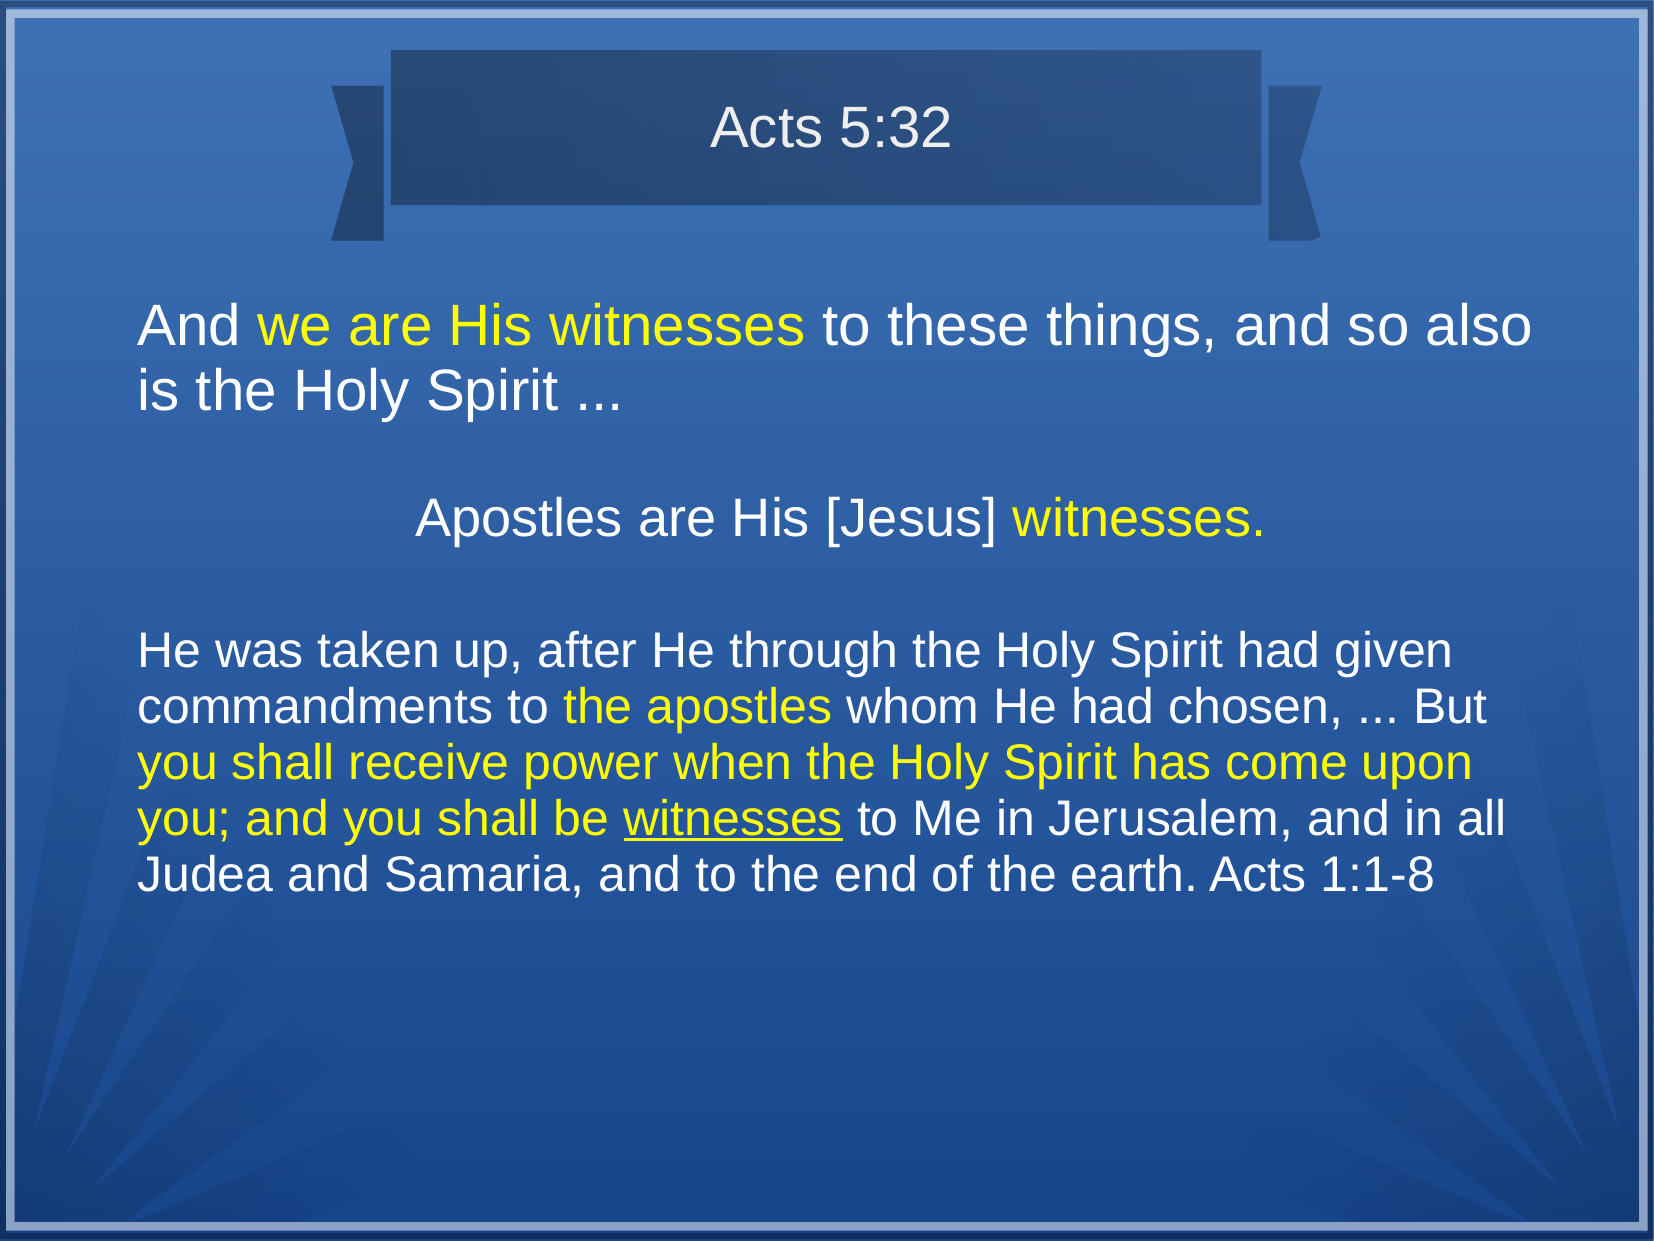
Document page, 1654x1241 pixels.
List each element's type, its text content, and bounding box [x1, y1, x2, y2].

text_box Acts 5:32 [576, 73, 1087, 182]
text_box And we are His witnesses to these things, and so also is the Holy Spirit ... Apostles are His [Jesus] witnesses. He was taken up, after He through the Holy Spirit had given commandments to the apostles whom He had chosen, ... But you shall receive power when the Holy Spirit has come upon you; and you shall be witnesses to Me in Jerusalem, and in all Judea and Samaria, and to the end of the earth. Acts 1:1-8 [122, 285, 1560, 1191]
